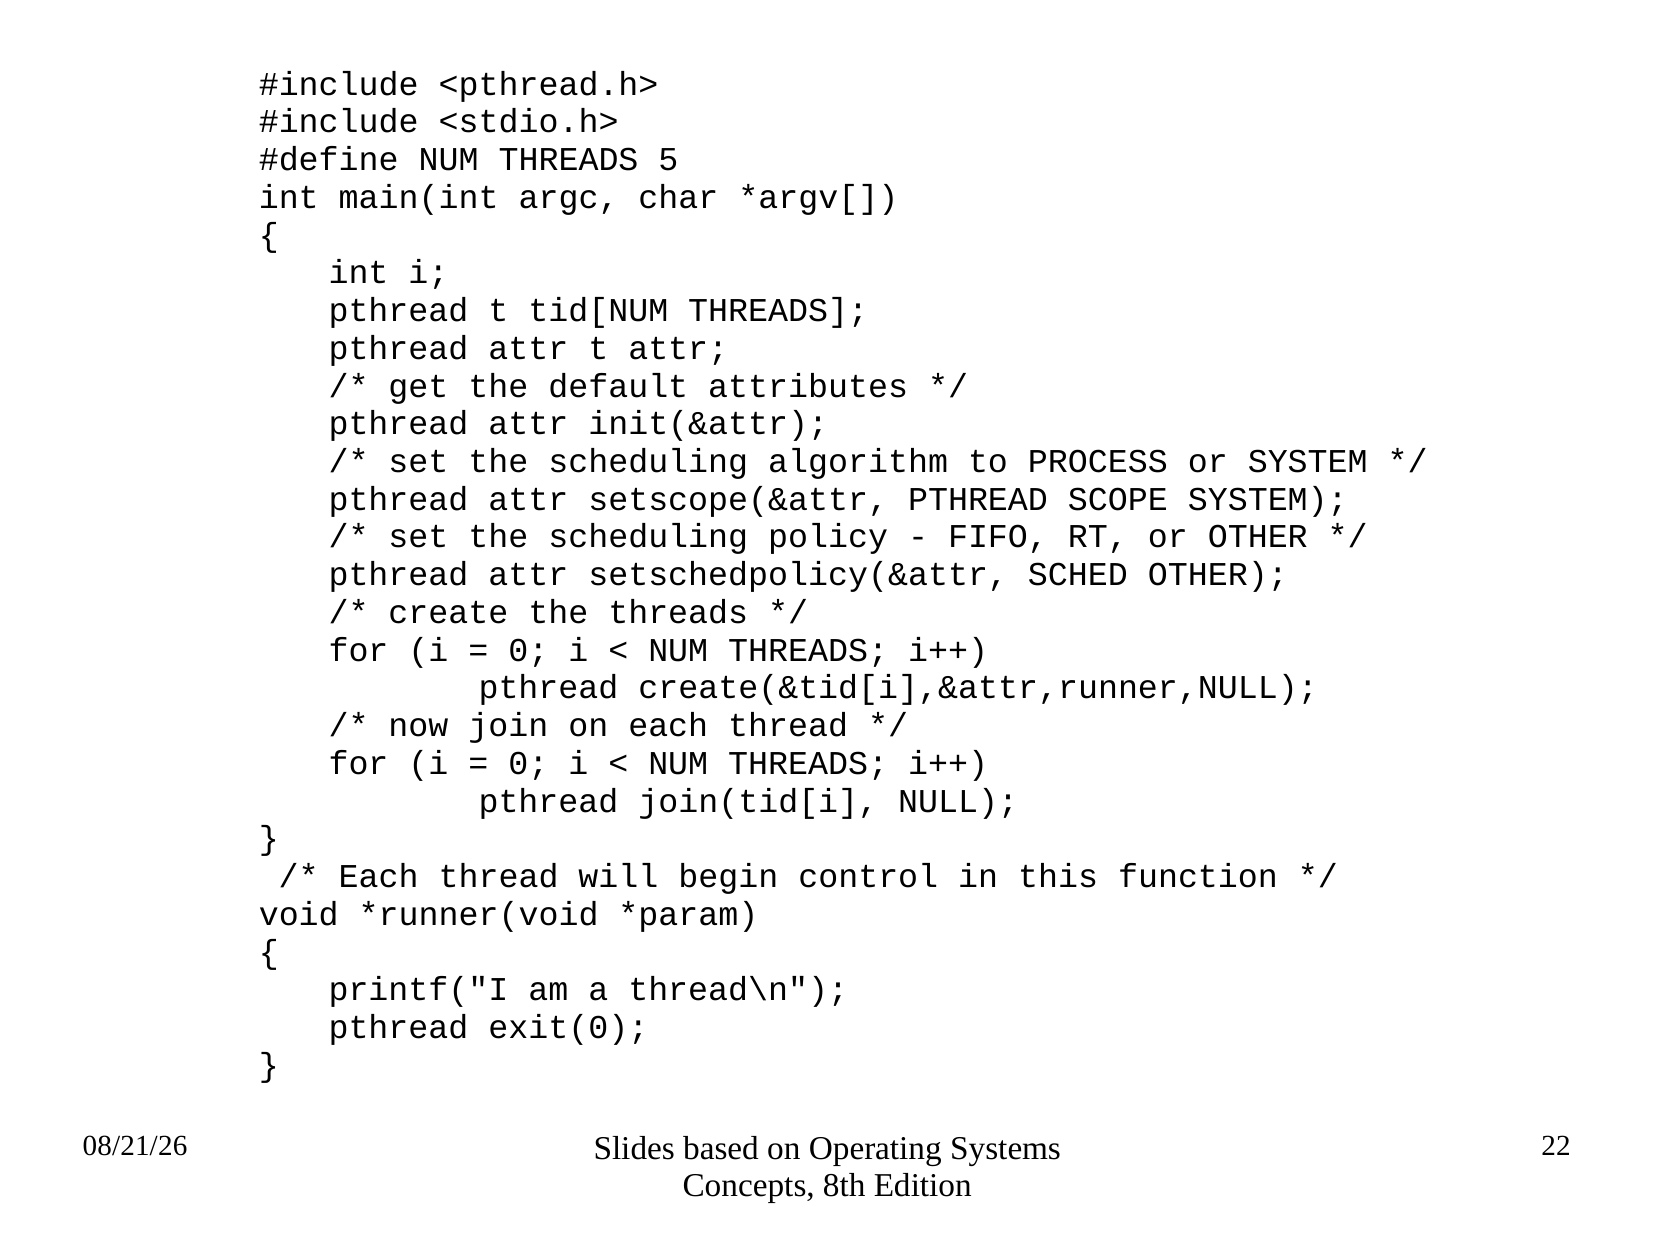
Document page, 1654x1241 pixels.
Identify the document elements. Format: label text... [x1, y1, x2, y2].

text_box #include <pthread.h> #include <stdio.h> #define NUM THREADS 5 int main(int argc, char *argv[]) { int i; pthread t tid[NUM THREADS]; pthread attr t attr; /* get the default attributes */ pthread attr init(&attr); /* set the scheduling algorithm to PROCESS or SYSTEM */ pthread attr setscope(&attr, PTHREAD SCOPE SYSTEM); /* set the scheduling policy - FIFO, RT, or OTHER */ pthread attr setschedpolicy(&attr, SCHED OTHER); /* create the threads */ for (i = 0; i < NUM THREADS; i++) pthread create(&tid[i],&attr,runner,NULL); /* now join on each thread */ for (i = 0; i < NUM THREADS; i++) pthread join(tid[i], NULL); } /* Each thread will begin control in this function */ void *runner(void *param) { printf("I am a thread\n"); pthread exit(0); } [208, 60, 1444, 1094]
